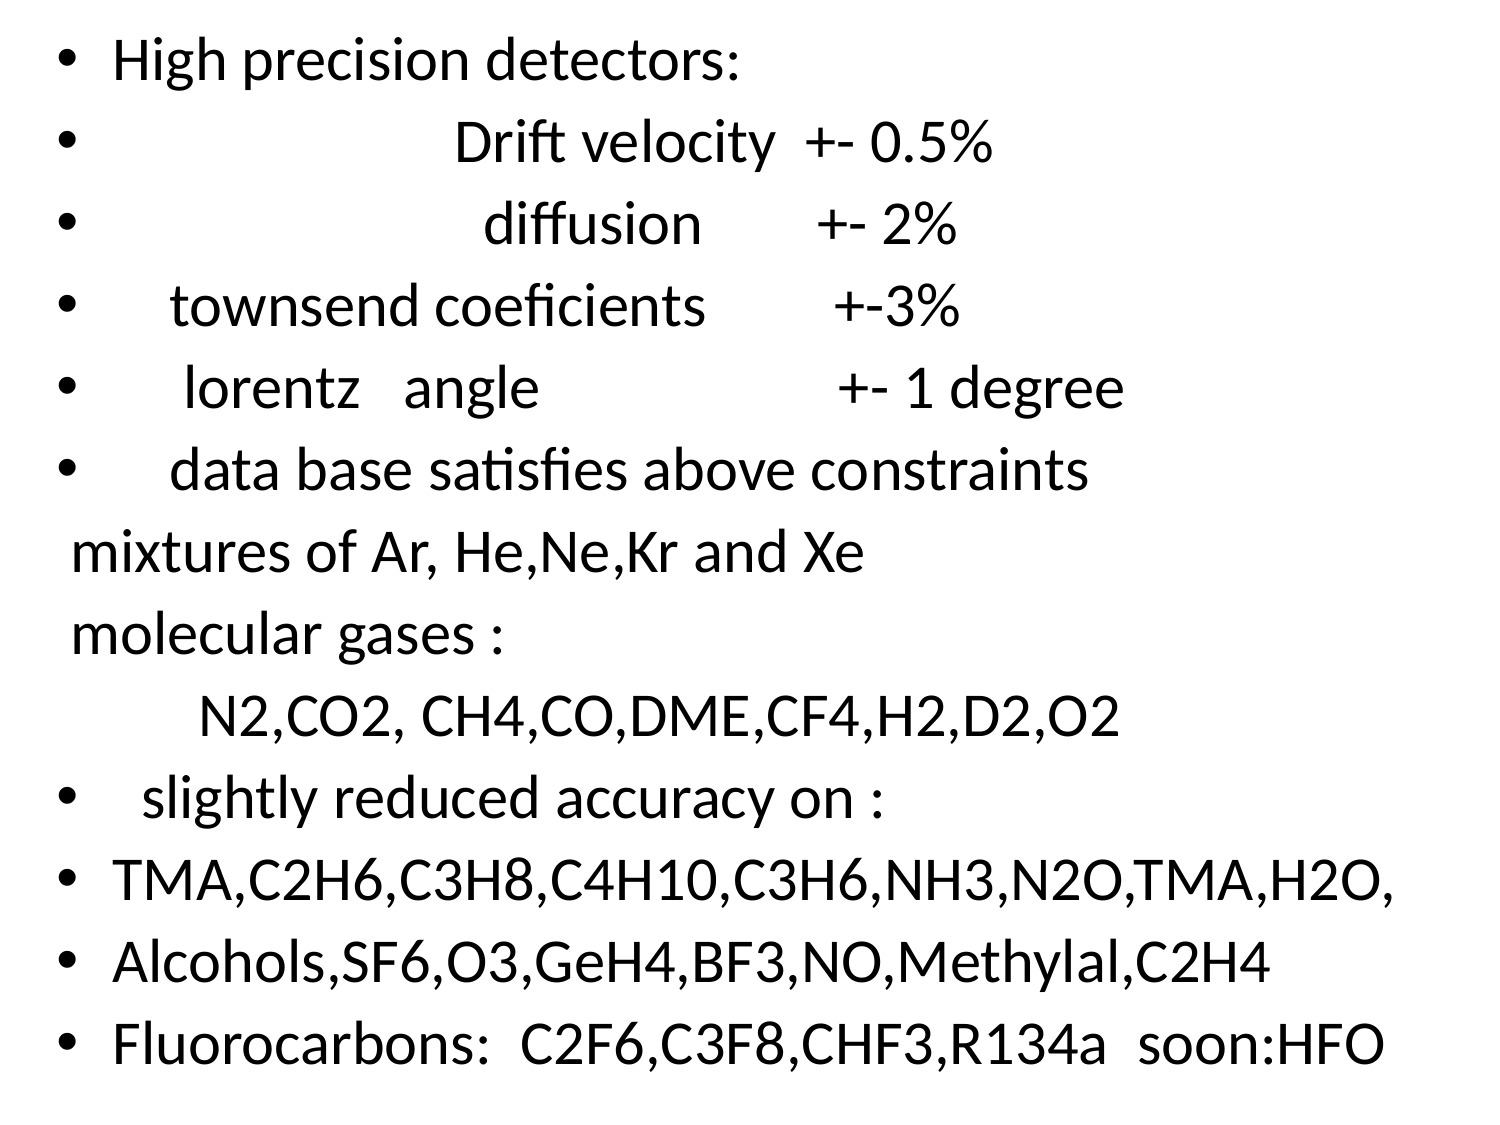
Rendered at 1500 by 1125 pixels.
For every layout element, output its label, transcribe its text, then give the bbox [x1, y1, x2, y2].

list High precision detectors: Drift velocity +- 0.5% diffusion +- 2% townsend coeficients +-3% lorentz angle +- 1 degree data base satisfies above constraints mixtures of Ar, He,Ne,Kr and Xe molecular gases : N2,CO2, CH4,CO,DME,CF4,H2,D2,O2 slightly reduced accuracy on : TMA,C2H6,C3H8,C4H10,C3H6,NH3,N2O,TMA,H2O, Alcohols,SF6,O3,GeH4,BF3,NO,Methylal,C2H4 Fluorocarbons: C2F6,C3F8,CHF3,R134a soon:HFO [41, 19, 1459, 1095]
